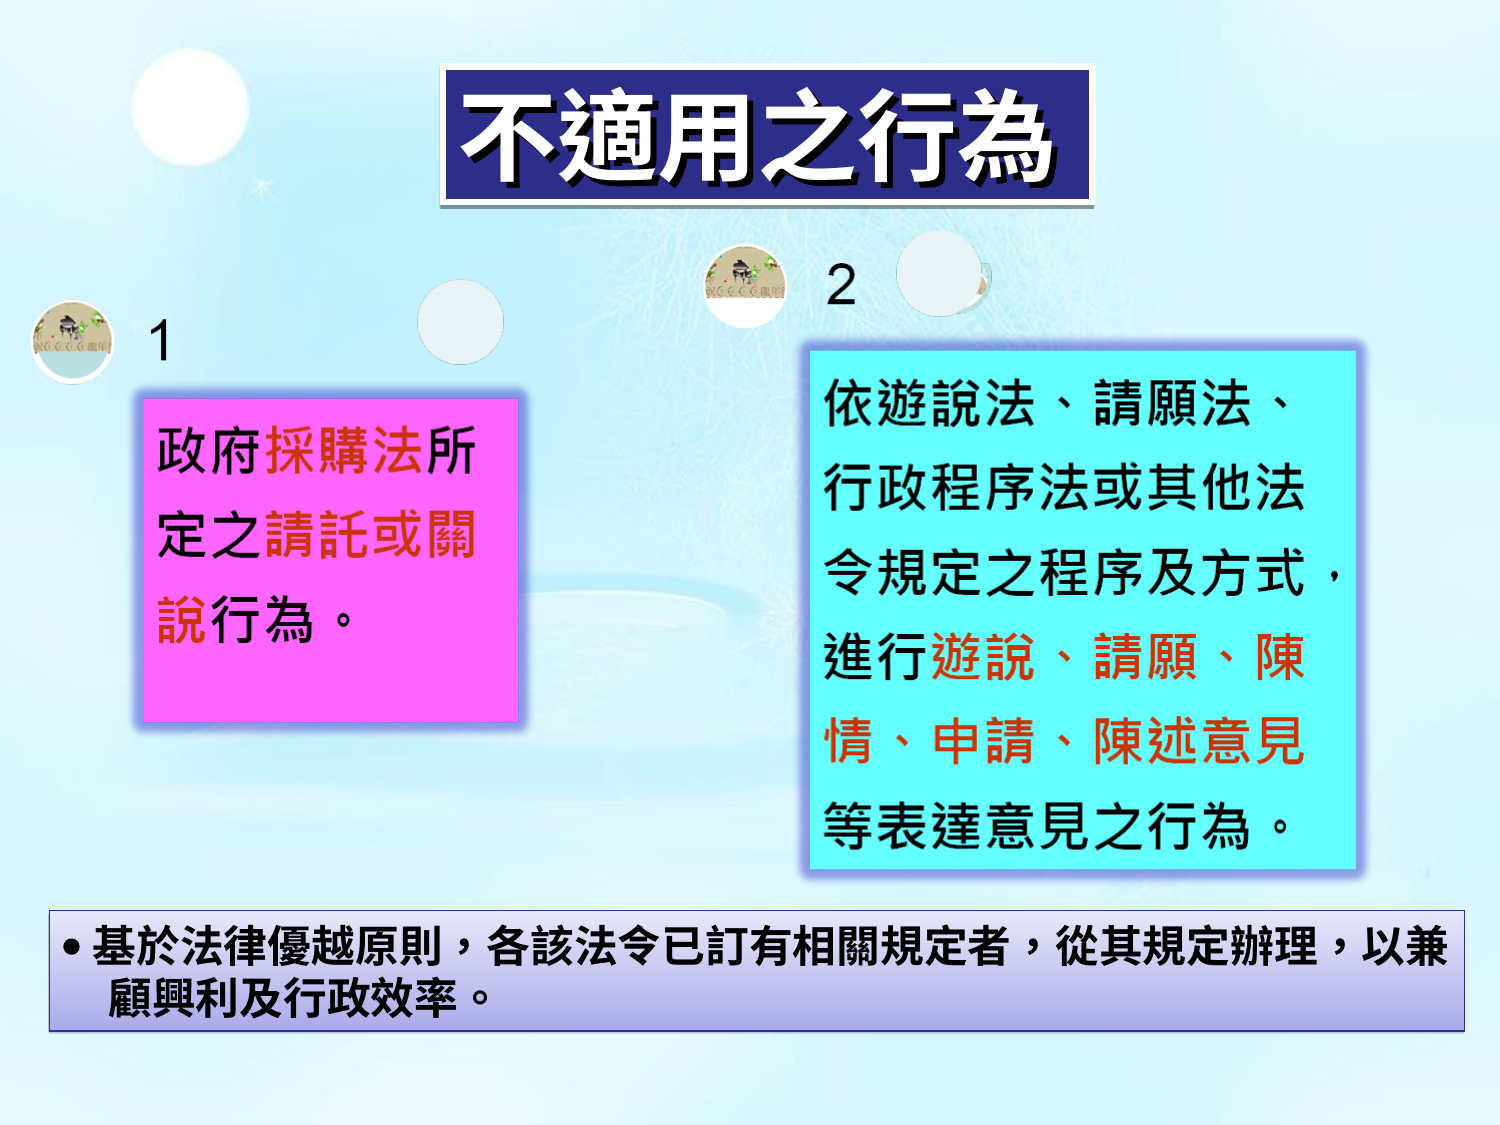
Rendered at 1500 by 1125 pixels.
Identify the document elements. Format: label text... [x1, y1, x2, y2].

picture [0, 0, 1500, 1125]
text_box [702, 243, 788, 329]
text_box 不適用之行為 [442, 66, 1093, 202]
text_box 基於法律優越原則，各該法令已訂有相關規定者，從其規定辦理，以兼顧興利及行政效率。 [49, 910, 1465, 1032]
